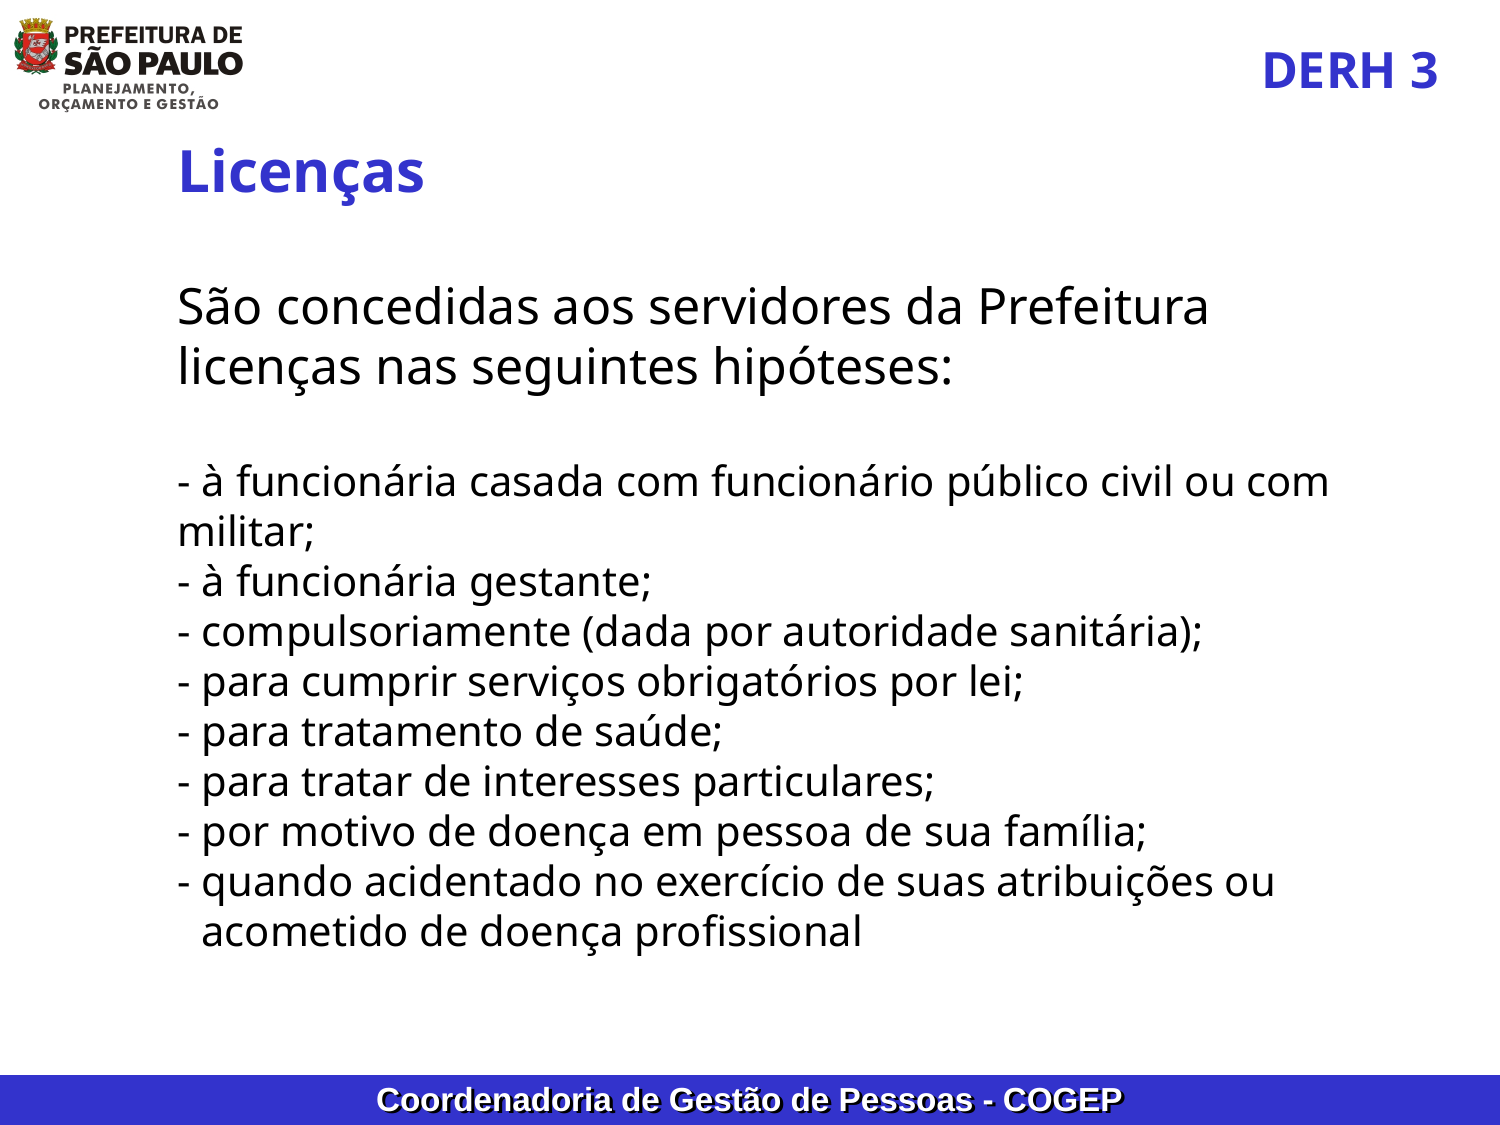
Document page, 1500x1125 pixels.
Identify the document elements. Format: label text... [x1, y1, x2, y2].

text_box Licenças São concedidas aos servidores da Prefeitura licenças nas seguintes hipóteses: - à funcionária casada com funcionário público civil ou com militar; - à funcionária gestante; - compulsoriamente (dada por autoridade sanitária); - para cumprir serviços obrigatórios por lei; - para tratamento de saúde; - para tratar de interesses particulares; - por motivo de doença em pessoa de sua família; - quando acidentado no exercício de suas atribuições ou acometido de doença profissional [88, 78, 1351, 1011]
text_box DERH 3 [1246, 31, 1454, 106]
